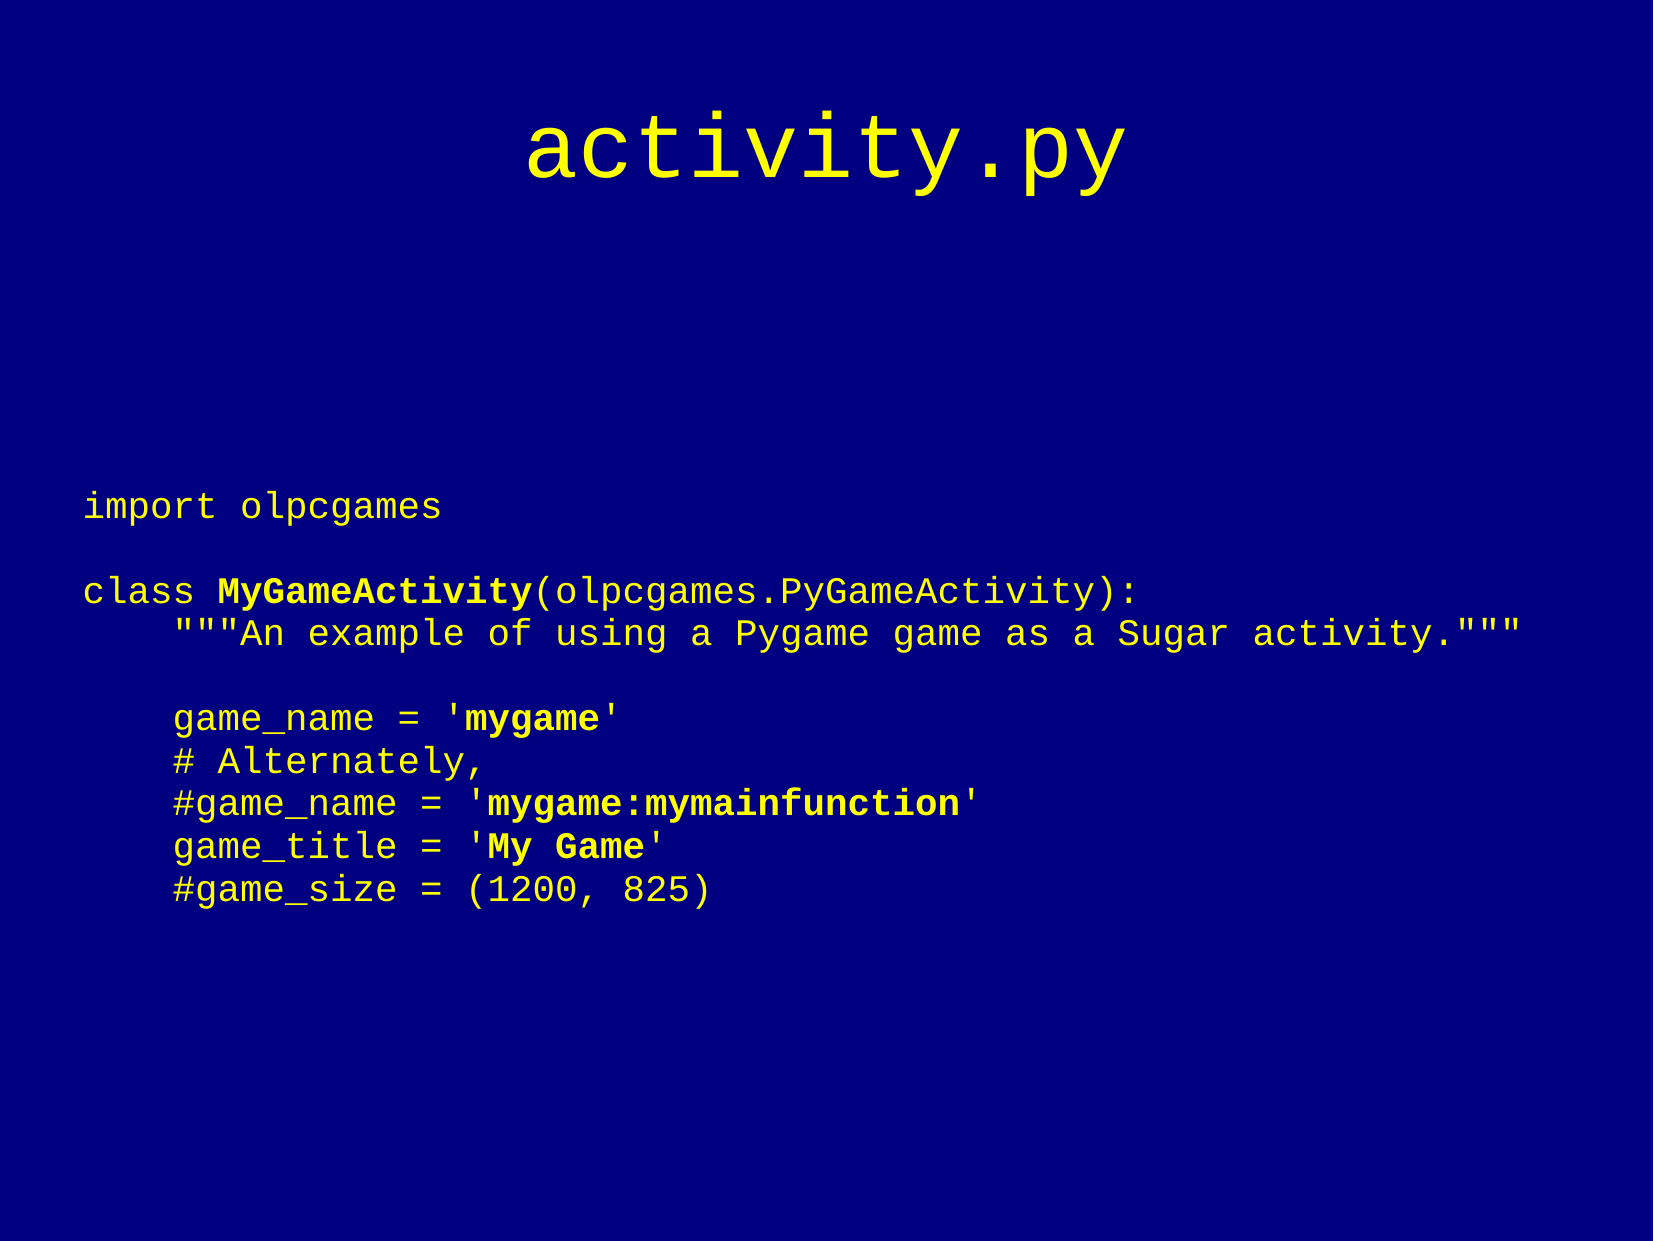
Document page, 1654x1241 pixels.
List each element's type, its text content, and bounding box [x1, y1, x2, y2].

title activity.py [82, 49, 1571, 257]
subtitle import olpcgames class MyGameActivity(olpcgames.PyGameActivity): """An example of using a Pygame game as a Sugar activity.""" game_name = 'mygame' # Alternately, #game_name = 'mygame:mymainfunction' game_title = 'My Game' #game_size = (1200, 825) [82, 290, 1571, 1109]
